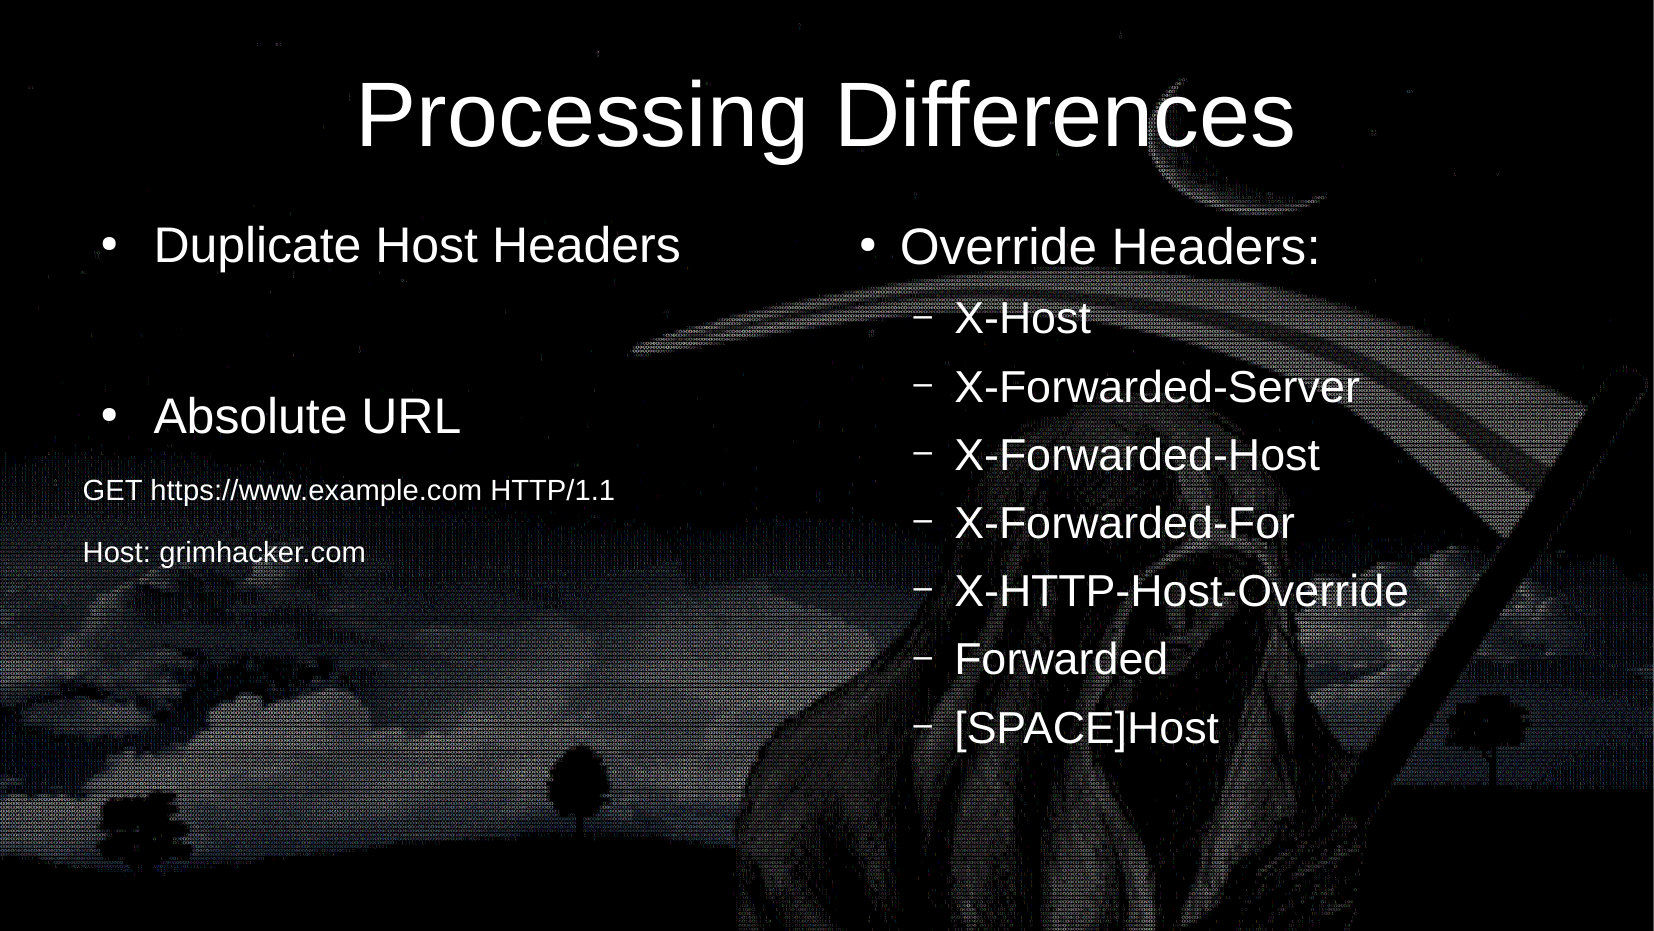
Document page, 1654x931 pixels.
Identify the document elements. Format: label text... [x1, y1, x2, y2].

list Override Headers: X-Host X-Forwarded-Server X-Forwarded-Host X-Forwarded-For X-HTTP-Host-Override Forwarded [SPACE]Host [845, 217, 1572, 758]
picture [0, 0, 1654, 931]
title Processing Differences [82, 37, 1571, 193]
list Duplicate Host Headers Absolute URL GET https://www.example.com HTTP/1.1 Host: grimhacker.com [82, 217, 809, 758]
